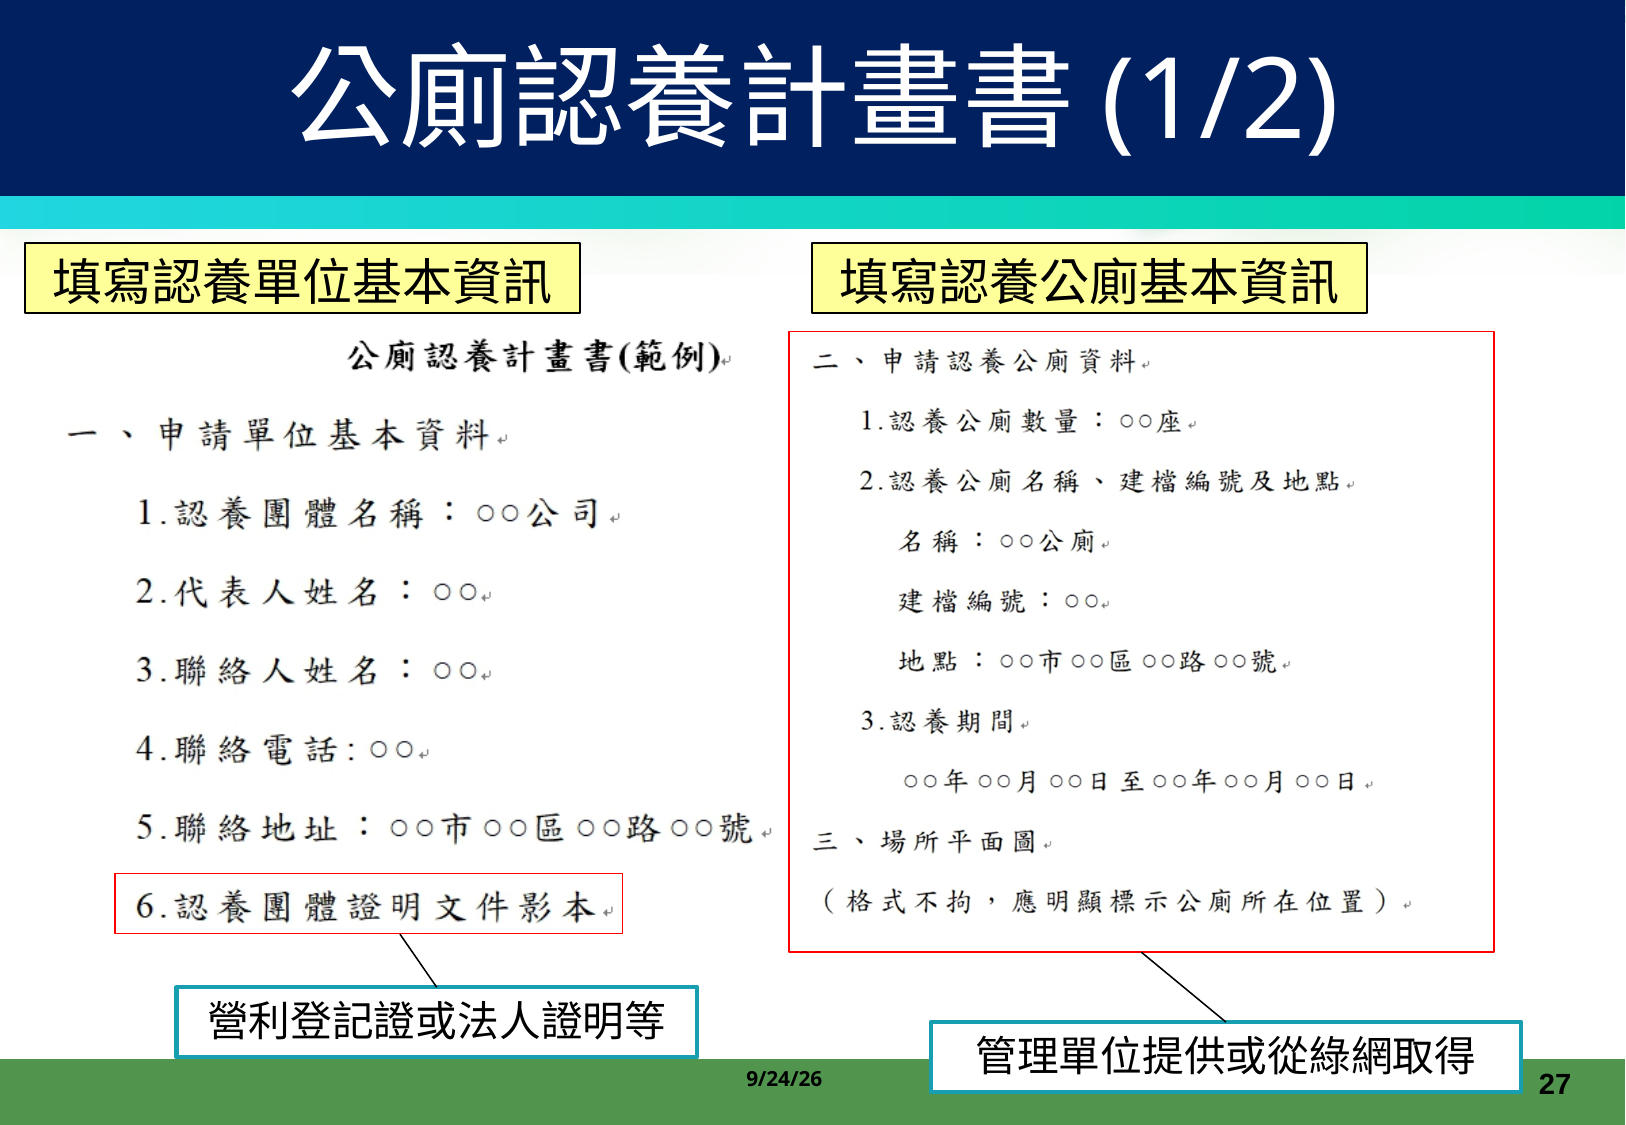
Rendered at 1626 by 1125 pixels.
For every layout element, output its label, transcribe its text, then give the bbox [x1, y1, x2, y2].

text_box 管理單位提供或從綠網取得 [931, 1022, 1521, 1092]
text_box 填寫認養公廁基本資訊 [812, 243, 1367, 313]
picture [116, 874, 622, 933]
text_box [731, 1057, 1111, 1098]
text_box [1523, 1057, 1619, 1098]
text_box 公廁認養計畫書(1/2) [57, 18, 1570, 170]
picture [21, 326, 860, 953]
text_box 營利登記證或法人證明等 [177, 987, 697, 1057]
picture [790, 332, 1493, 951]
text_box [0, 0, 1625, 229]
text_box 填寫認養單位基本資訊 [25, 243, 580, 313]
